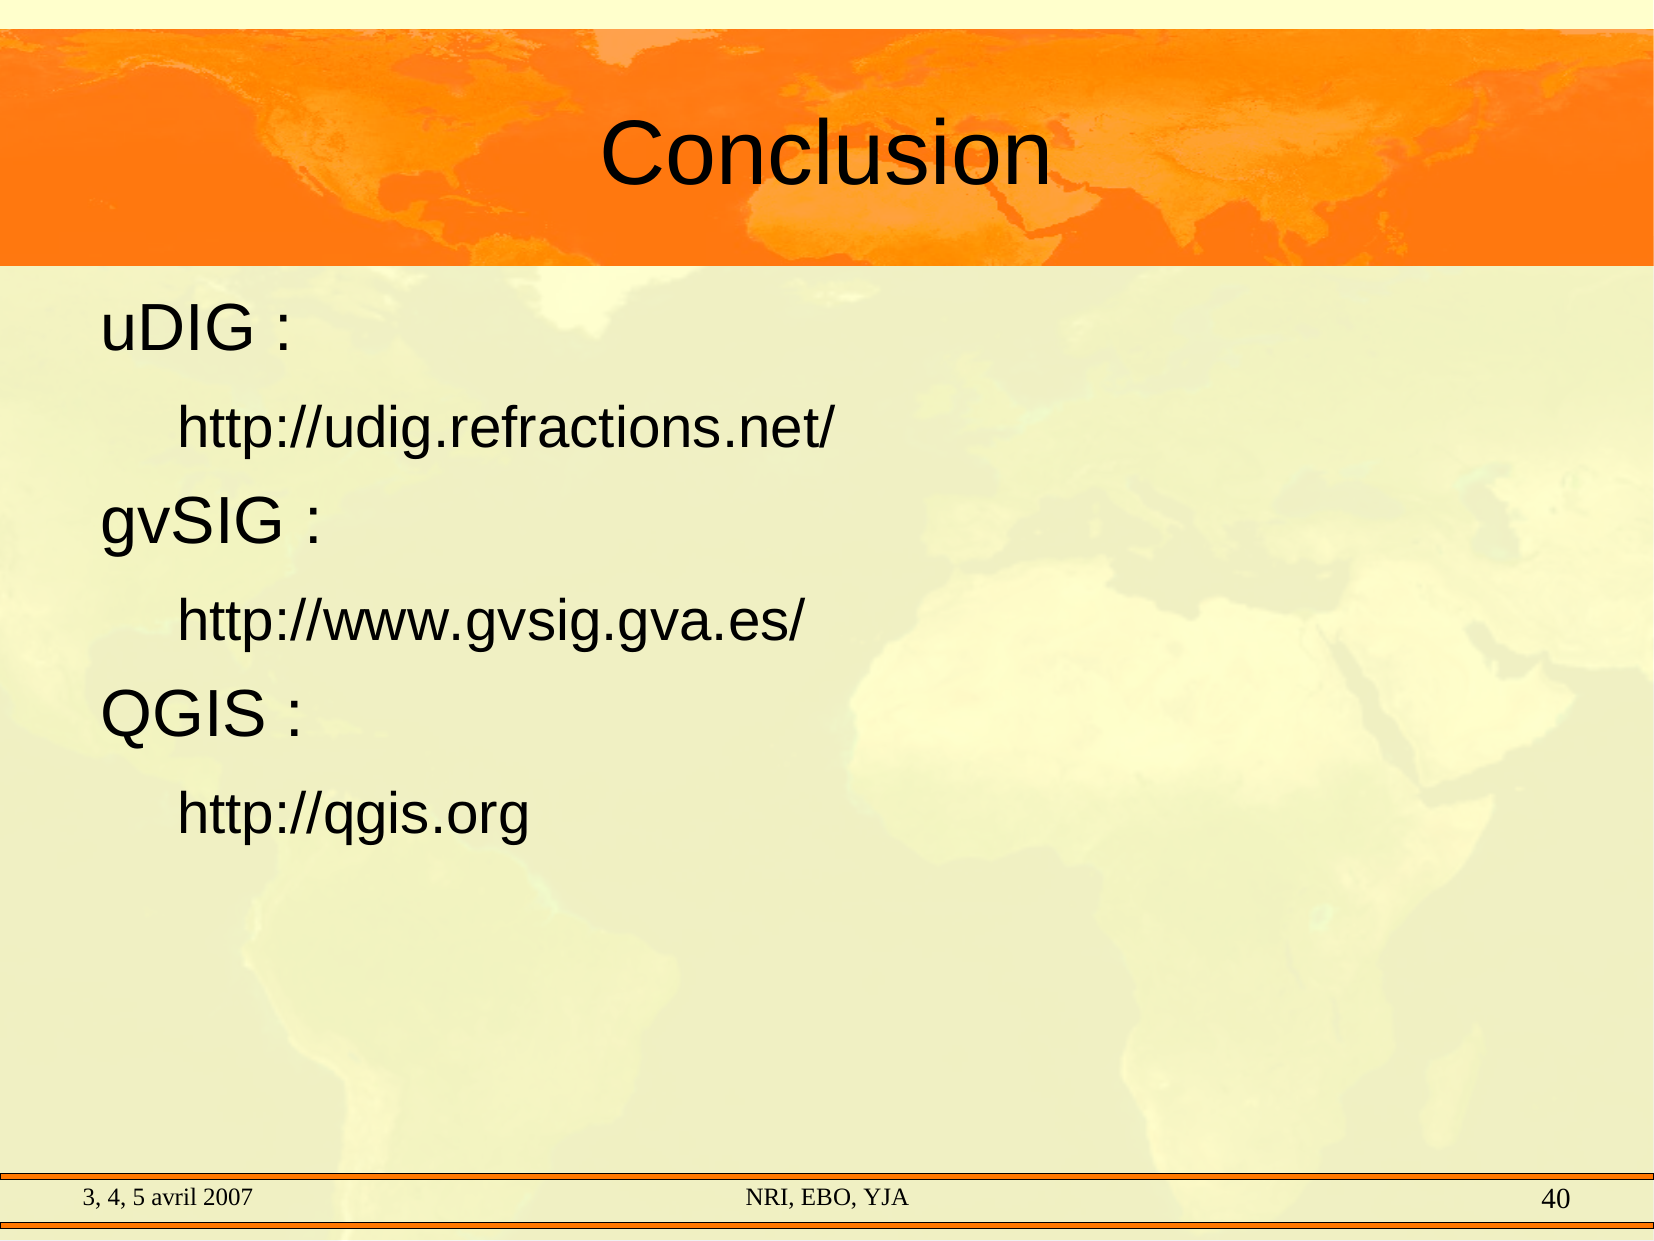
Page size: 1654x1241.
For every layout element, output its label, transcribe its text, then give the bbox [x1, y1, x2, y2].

list uDIG : http://udig.refractions.net/ gvSIG : http://www.gvsig.gva.es/ QGIS : http://qgis.org [82, 290, 1571, 1109]
title Conclusion [82, 49, 1571, 257]
picture [0, 29, 1654, 266]
